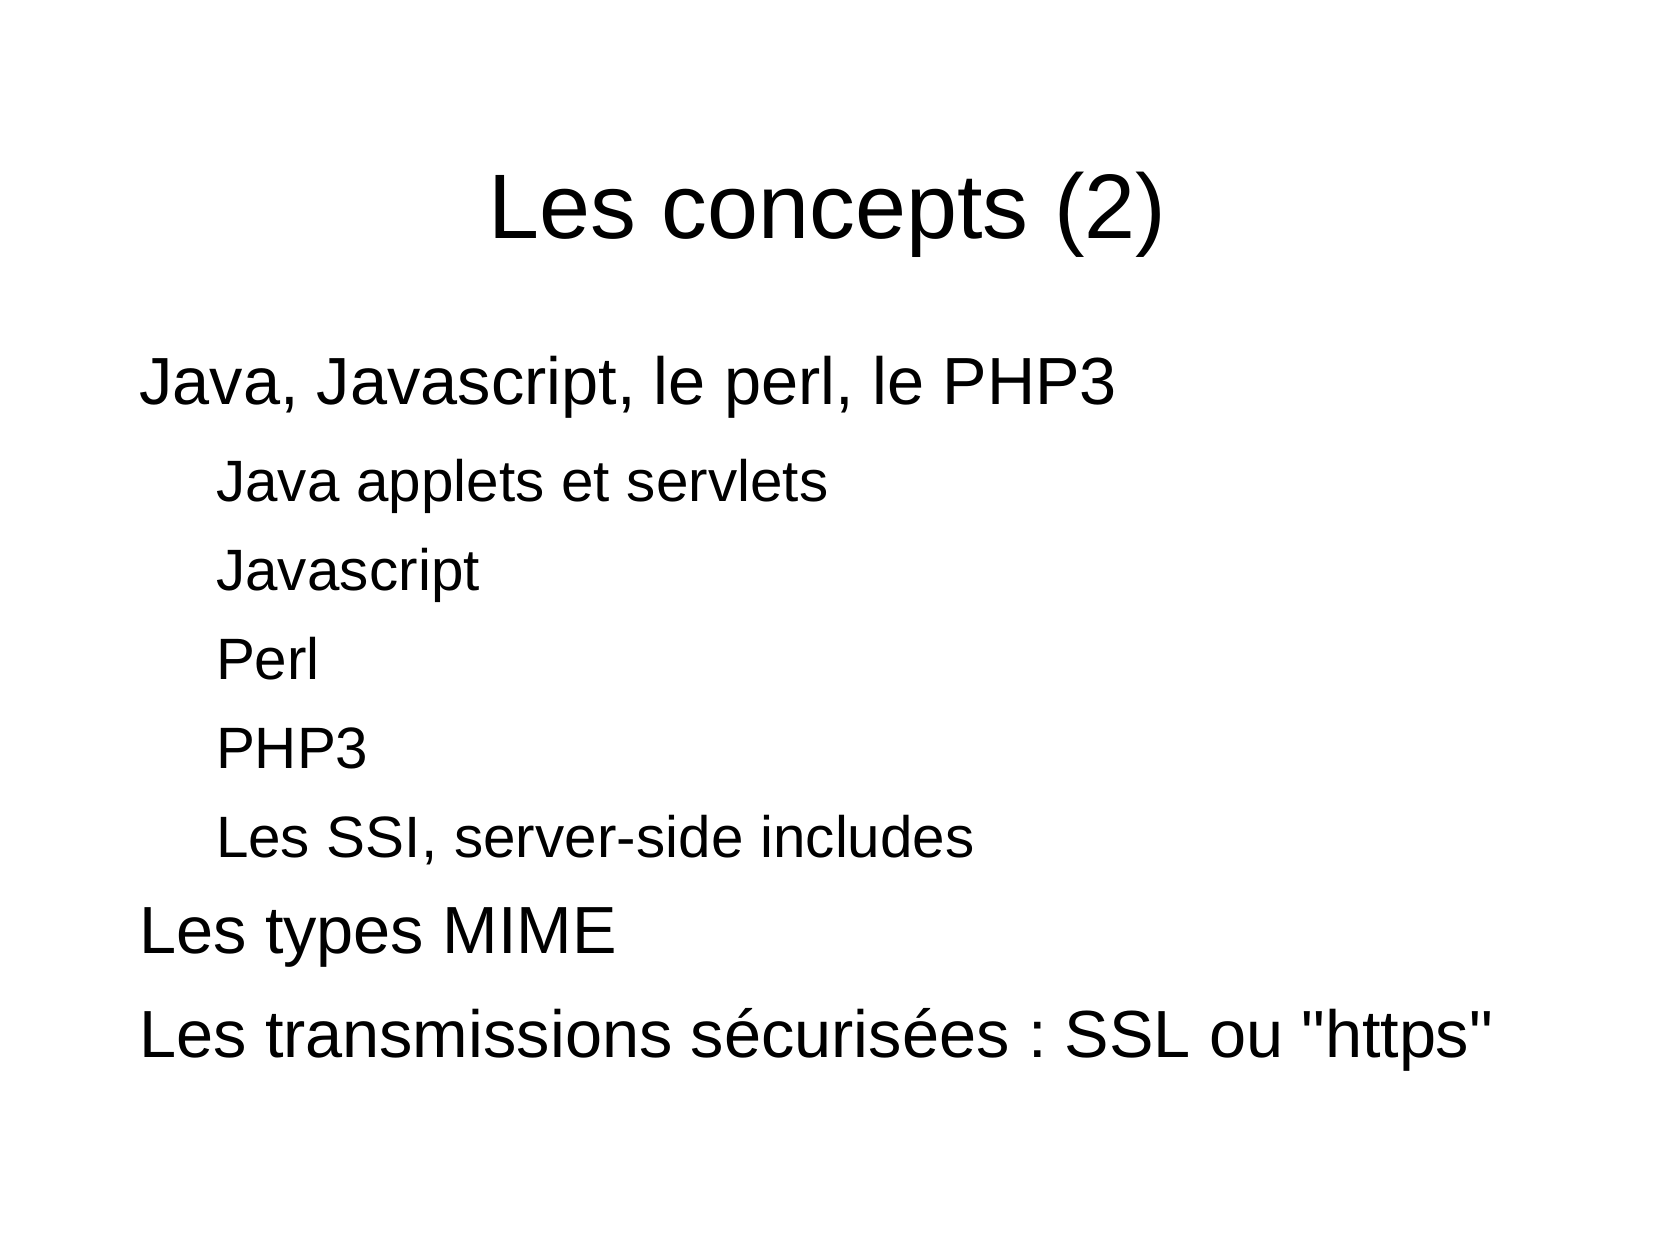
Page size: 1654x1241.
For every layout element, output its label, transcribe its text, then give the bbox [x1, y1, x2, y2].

list Java, Javascript, le perl, le PHP3 Java applets et servlets Javascript Perl PHP3 Les SSI, server-side includes Les types MIME Les transmissions sécurisées : SSL ou "https" [121, 344, 1534, 1146]
title Les concepts (2) [121, 102, 1534, 311]
